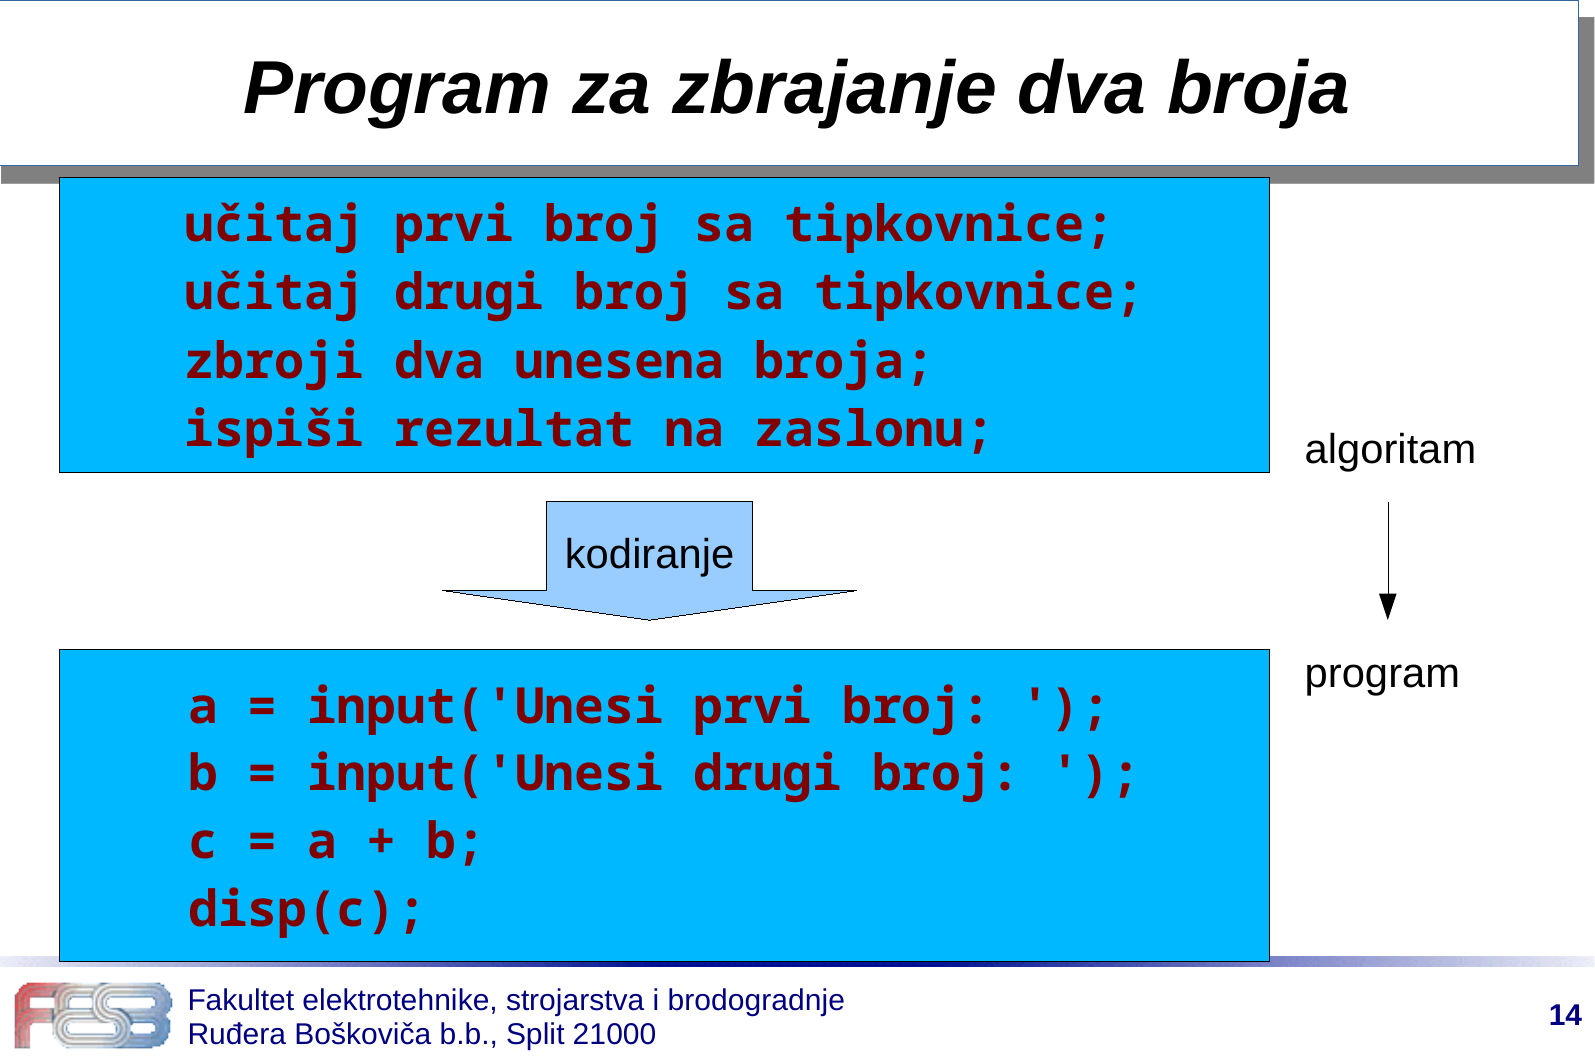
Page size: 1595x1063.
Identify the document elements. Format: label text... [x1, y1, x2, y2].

text_box a = input('Unesi prvi broj: '); b = input('Unesi drugi broj: '); c = a + b; disp(c); [59, 649, 1270, 962]
text_box program [1304, 649, 1461, 697]
title Program za zbrajanje dva broja [0, 0, 1595, 175]
text_box kodiranje [442, 501, 857, 621]
text_box učitaj prvi broj sa tipkovnice; učitaj drugi broj sa tipkovnice; zbroji dva unesena broja; ispiši rezultat na zaslonu; [59, 177, 1270, 473]
text_box algoritam [1304, 425, 1477, 473]
picture [9, 975, 177, 1059]
picture [0, 956, 1595, 967]
